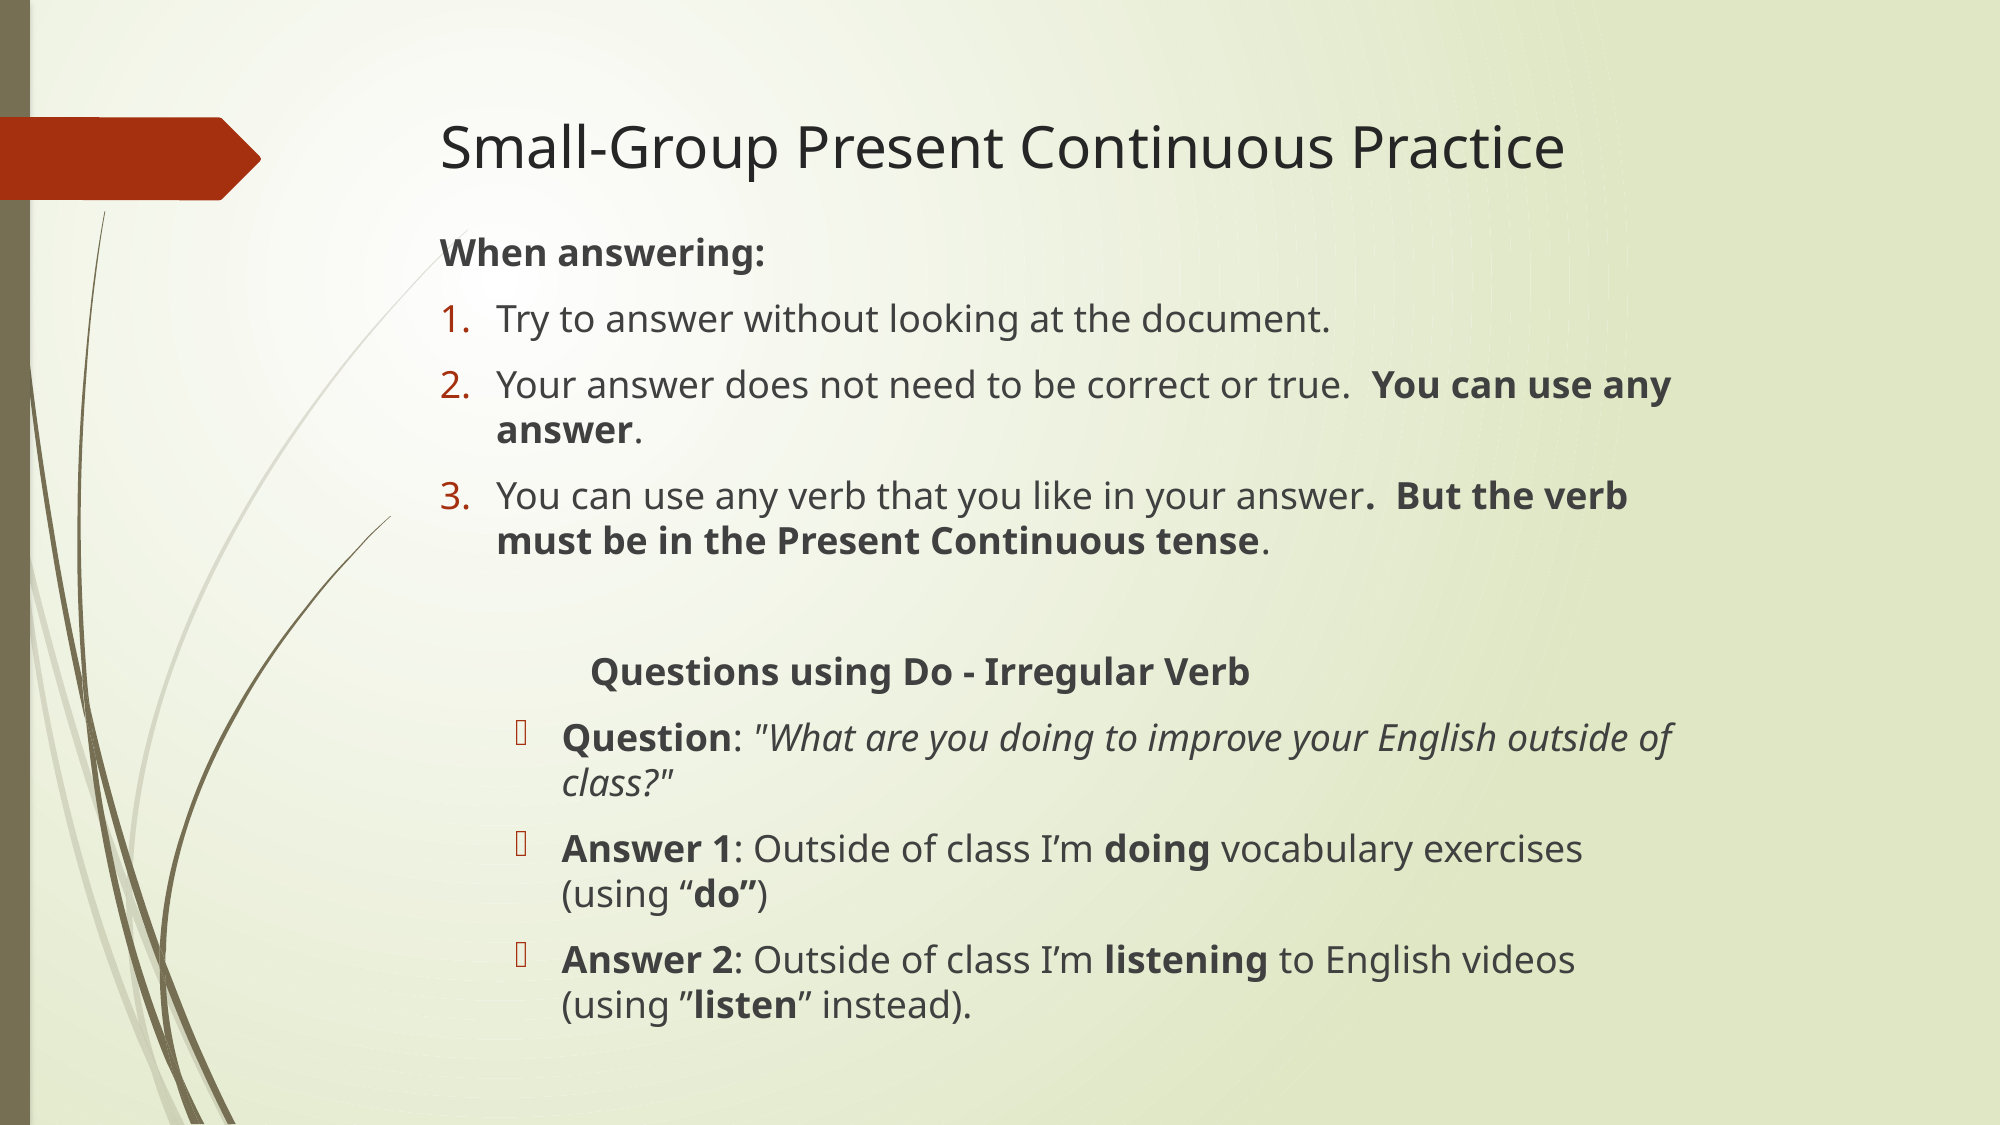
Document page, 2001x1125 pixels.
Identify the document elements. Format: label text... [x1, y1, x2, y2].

list When answering: Try to answer without looking at the document. Your answer does not need to be correct or true. You can use any answer. You can use any verb that you like in your answer. But the verb must be in the Present Continuous tense. Questions using Do - Irregular Verb Question: "What are you doing to improve your English outside of class?" Answer 1: Outside of class I’m doing vocabulary exercises (using “do”) Answer 2: Outside of class I’m listening to English videos (using ”listen” instead). [424, 221, 1699, 1035]
title Small-Group Present Continuous Practice [425, 102, 1888, 313]
